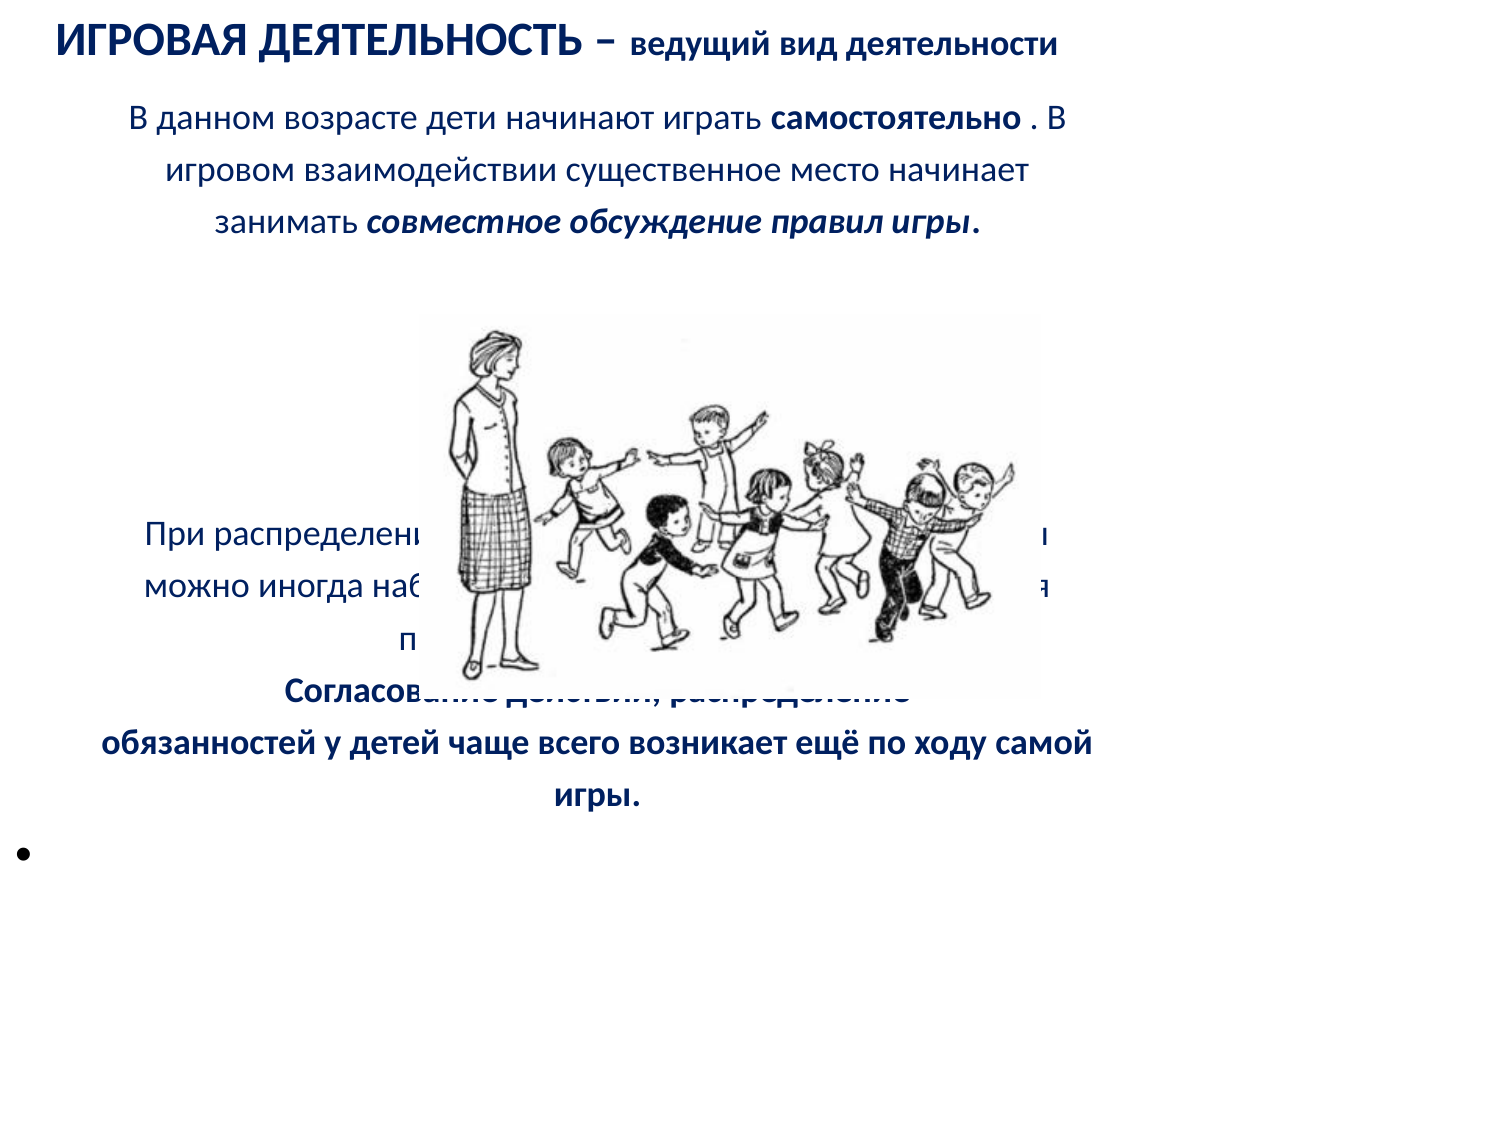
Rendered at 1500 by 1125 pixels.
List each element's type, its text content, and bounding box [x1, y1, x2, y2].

list ИГРОВАЯ ДЕЯТЕЛЬНОСТЬ – ведущий вид деятельности В данном возрасте дети начинают играть самостоятельно . В игровом взаимодействии существенное место начинает занимать совместное обсуждение правил игры. При распределении детьми этого возраста ролей для игры можно иногда наблюдать и попытки совместного решения проблем («Кто будет…?»). Согласование действий, распределение обязанностей у детей чаще всего возникает ещё по ходу самой игры. [0, 0, 1500, 833]
picture [419, 314, 1041, 699]
